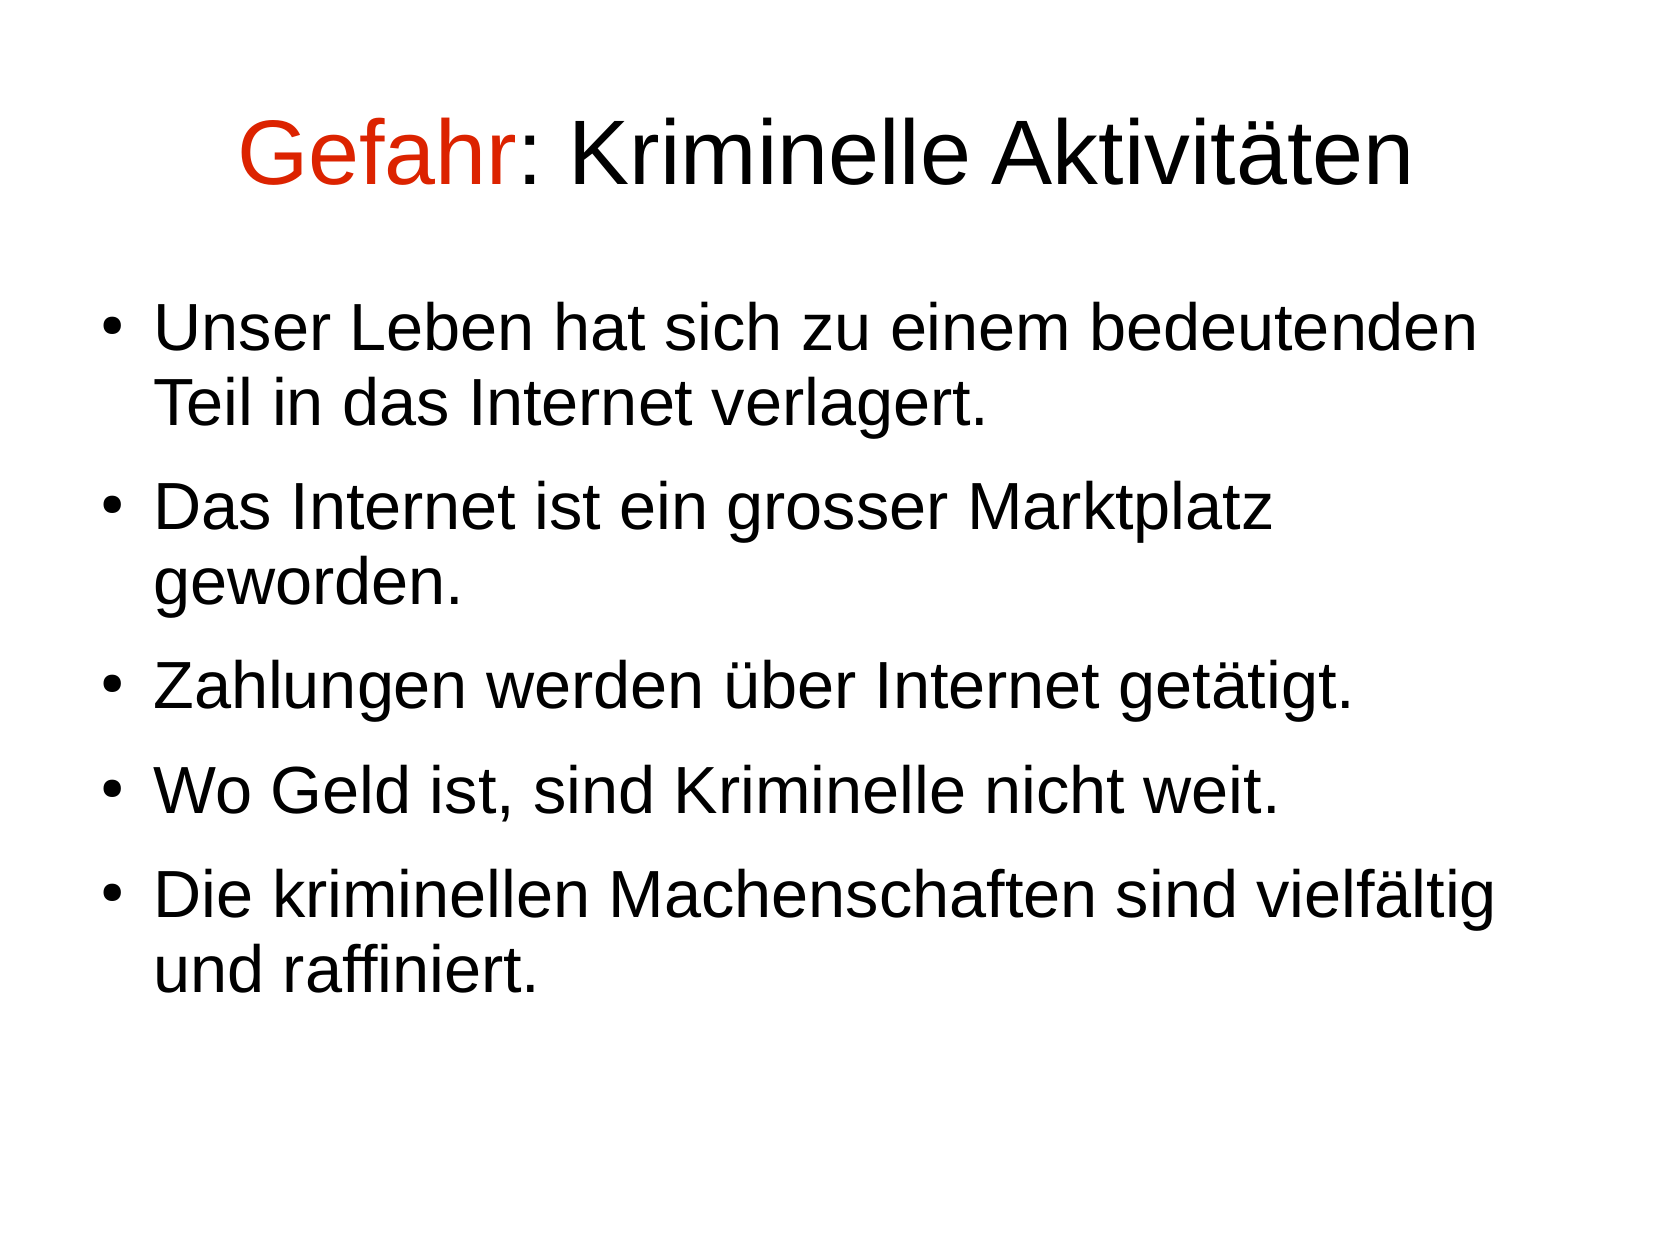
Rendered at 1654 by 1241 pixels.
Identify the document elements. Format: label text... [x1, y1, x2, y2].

title Gefahr: Kriminelle Aktivitäten [82, 49, 1571, 257]
list Unser Leben hat sich zu einem bedeutenden Teil in das Internet verlagert. Das Internet ist ein grosser Marktplatz geworden. Zahlungen werden über Internet getätigt. Wo Geld ist, sind Kriminelle nicht weit. Die kriminellen Machenschaften sind vielfältig und raffiniert. [82, 290, 1571, 1010]
